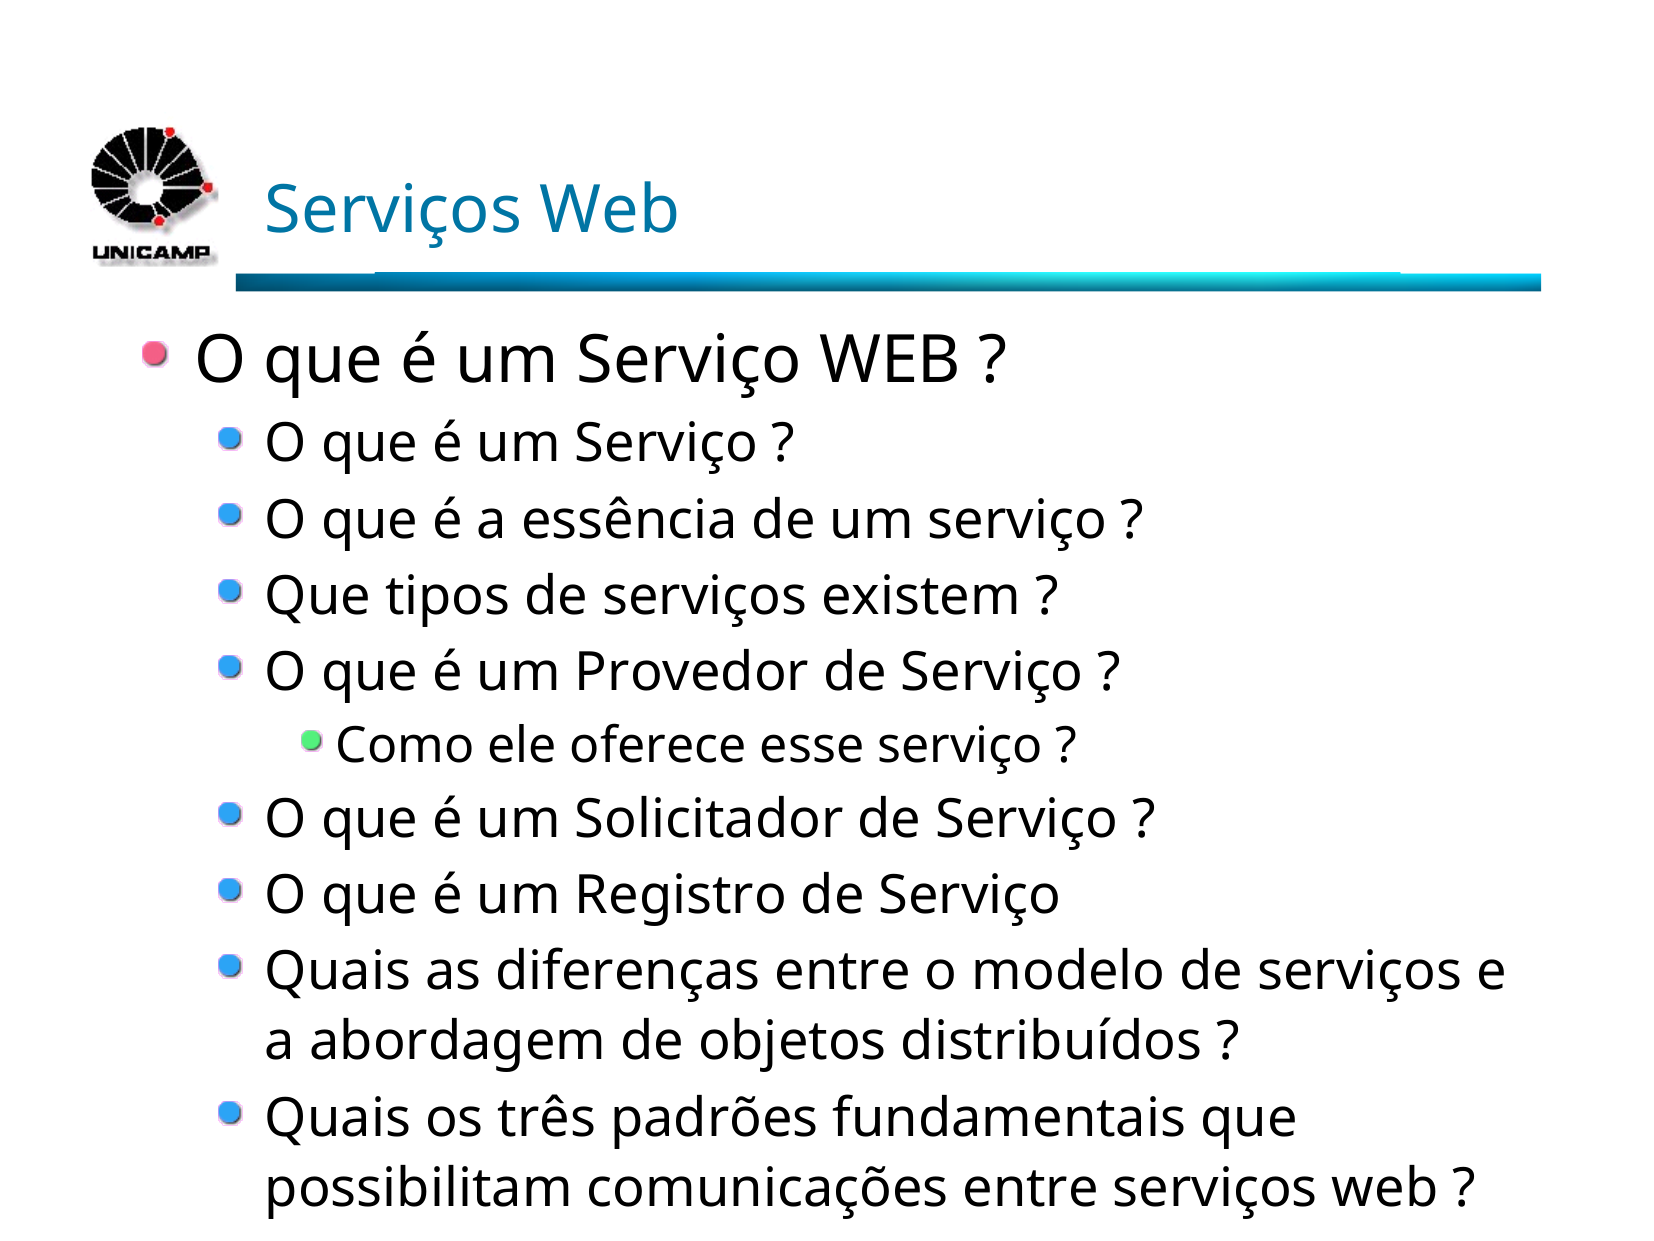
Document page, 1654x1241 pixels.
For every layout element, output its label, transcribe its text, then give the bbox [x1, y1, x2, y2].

picture [125, 272, 1654, 295]
title Serviços Web [264, 42, 1534, 250]
list O que é um Serviço WEB ? O que é um Serviço ? O que é a essência de um serviço ? Que tipos de serviços existem ? O que é um Provedor de Serviço ? Como ele oferece esse serviço ? O que é um Solicitador de Serviço ? O que é um Registro de Serviço Quais as diferenças entre o modelo de serviços e a abordagem de objetos distribuídos ? Quais os três padrões fundamentais que possibilitam comunicações entre serviços web ? [123, 313, 1536, 1133]
